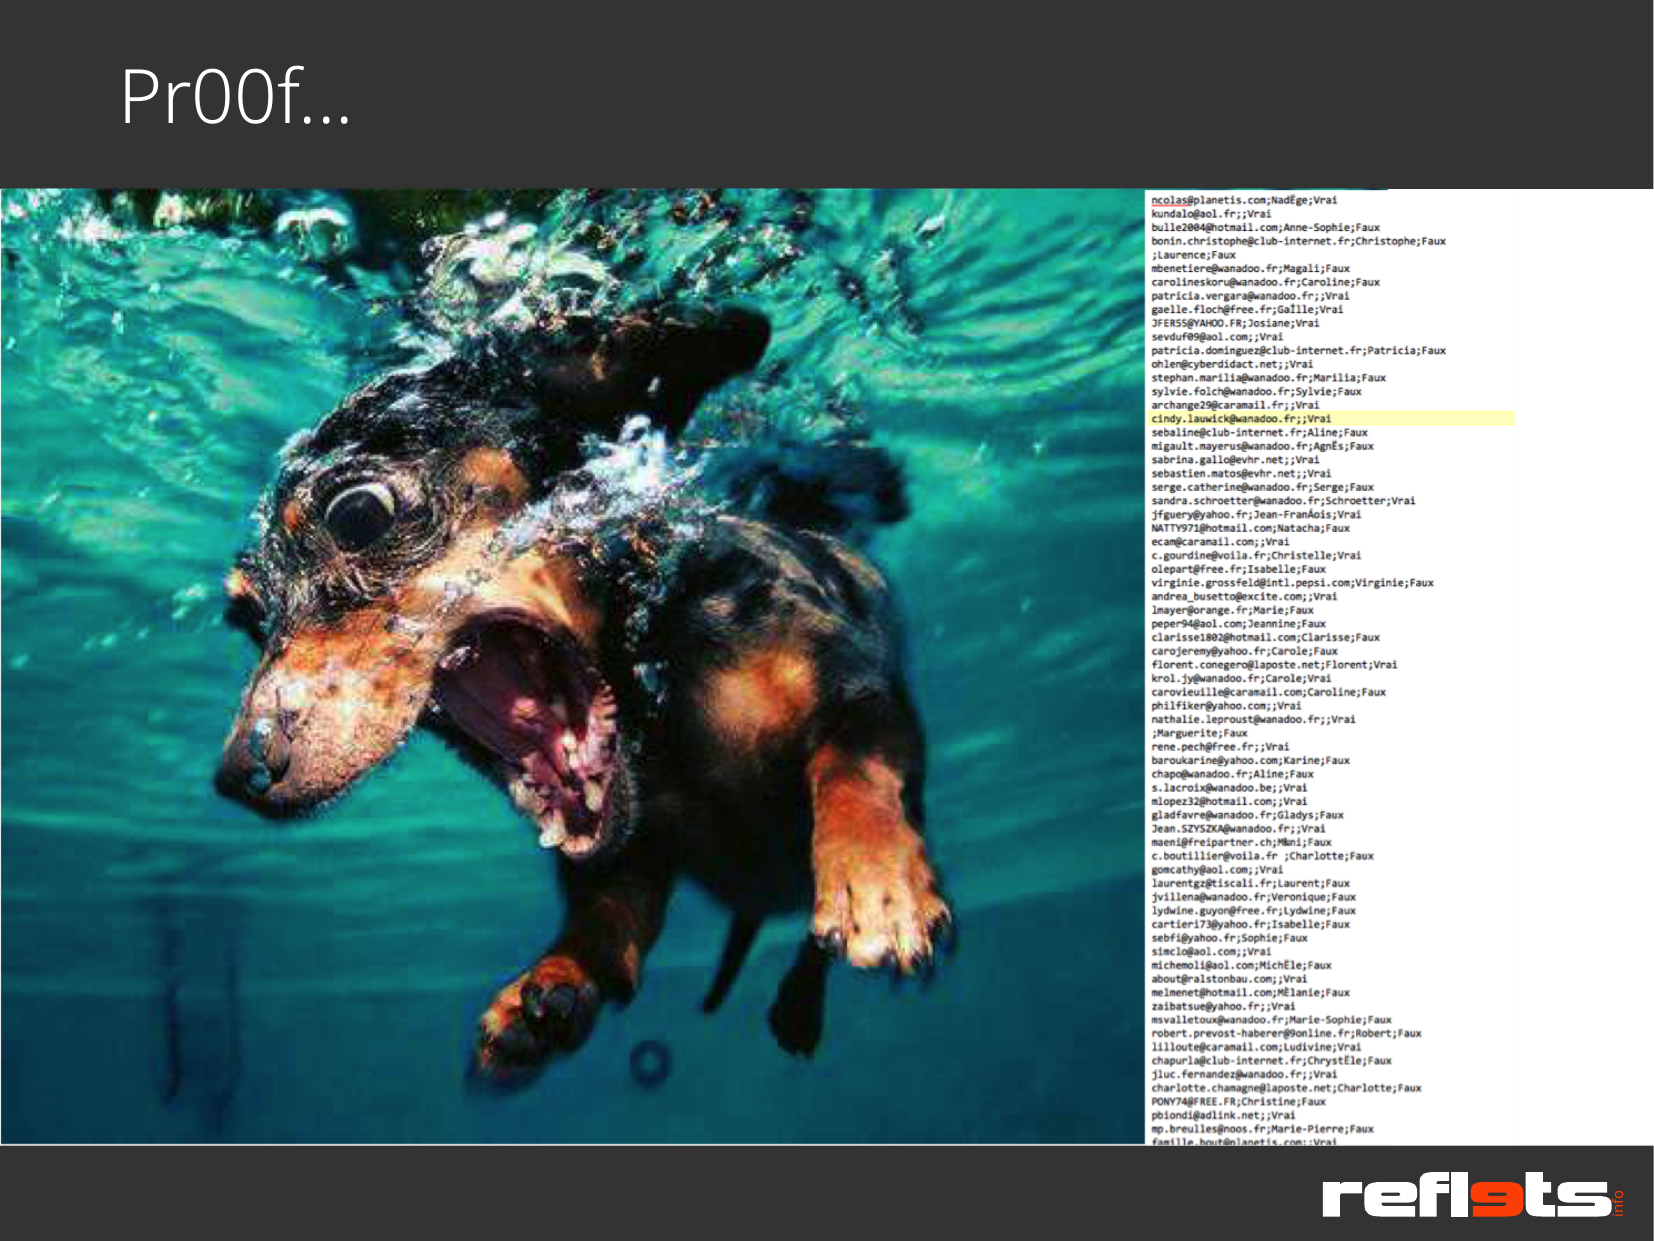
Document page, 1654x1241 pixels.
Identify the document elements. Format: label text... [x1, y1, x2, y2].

picture [0, 188, 1654, 1146]
title Pr00f... [0, 0, 1654, 189]
